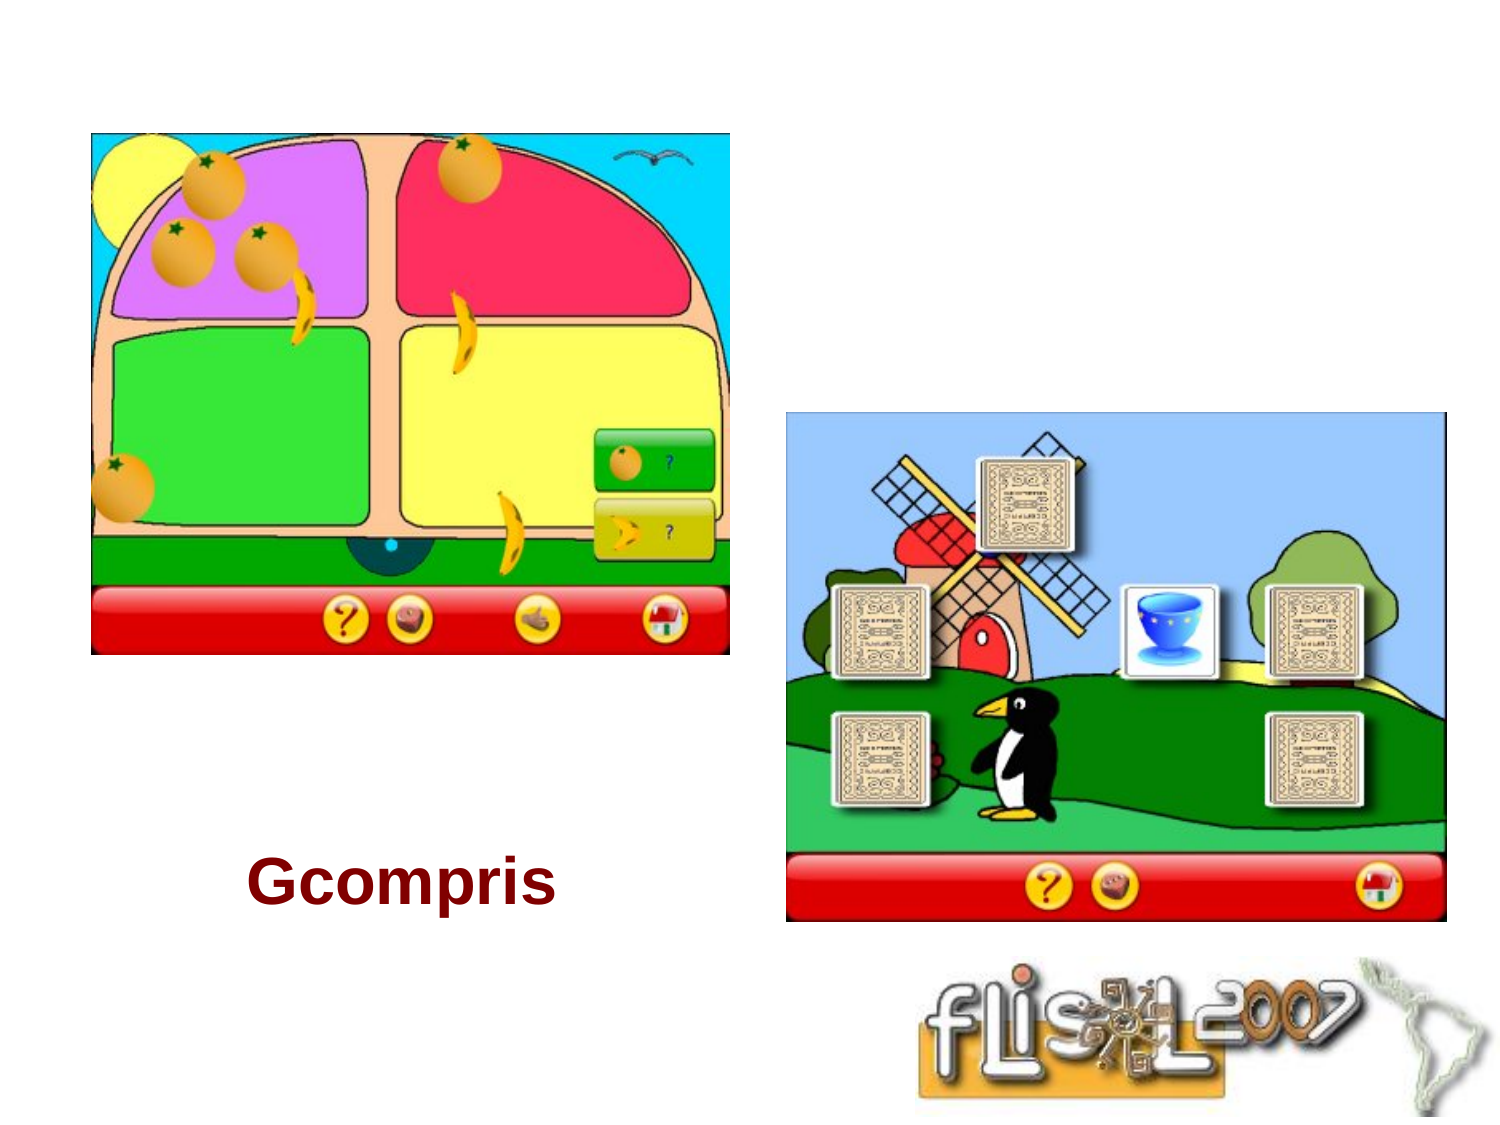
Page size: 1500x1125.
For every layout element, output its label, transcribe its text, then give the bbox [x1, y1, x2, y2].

picture [91, 133, 730, 655]
text_box Gcompris [246, 773, 563, 919]
picture [786, 412, 1447, 922]
picture [915, 956, 1500, 1117]
